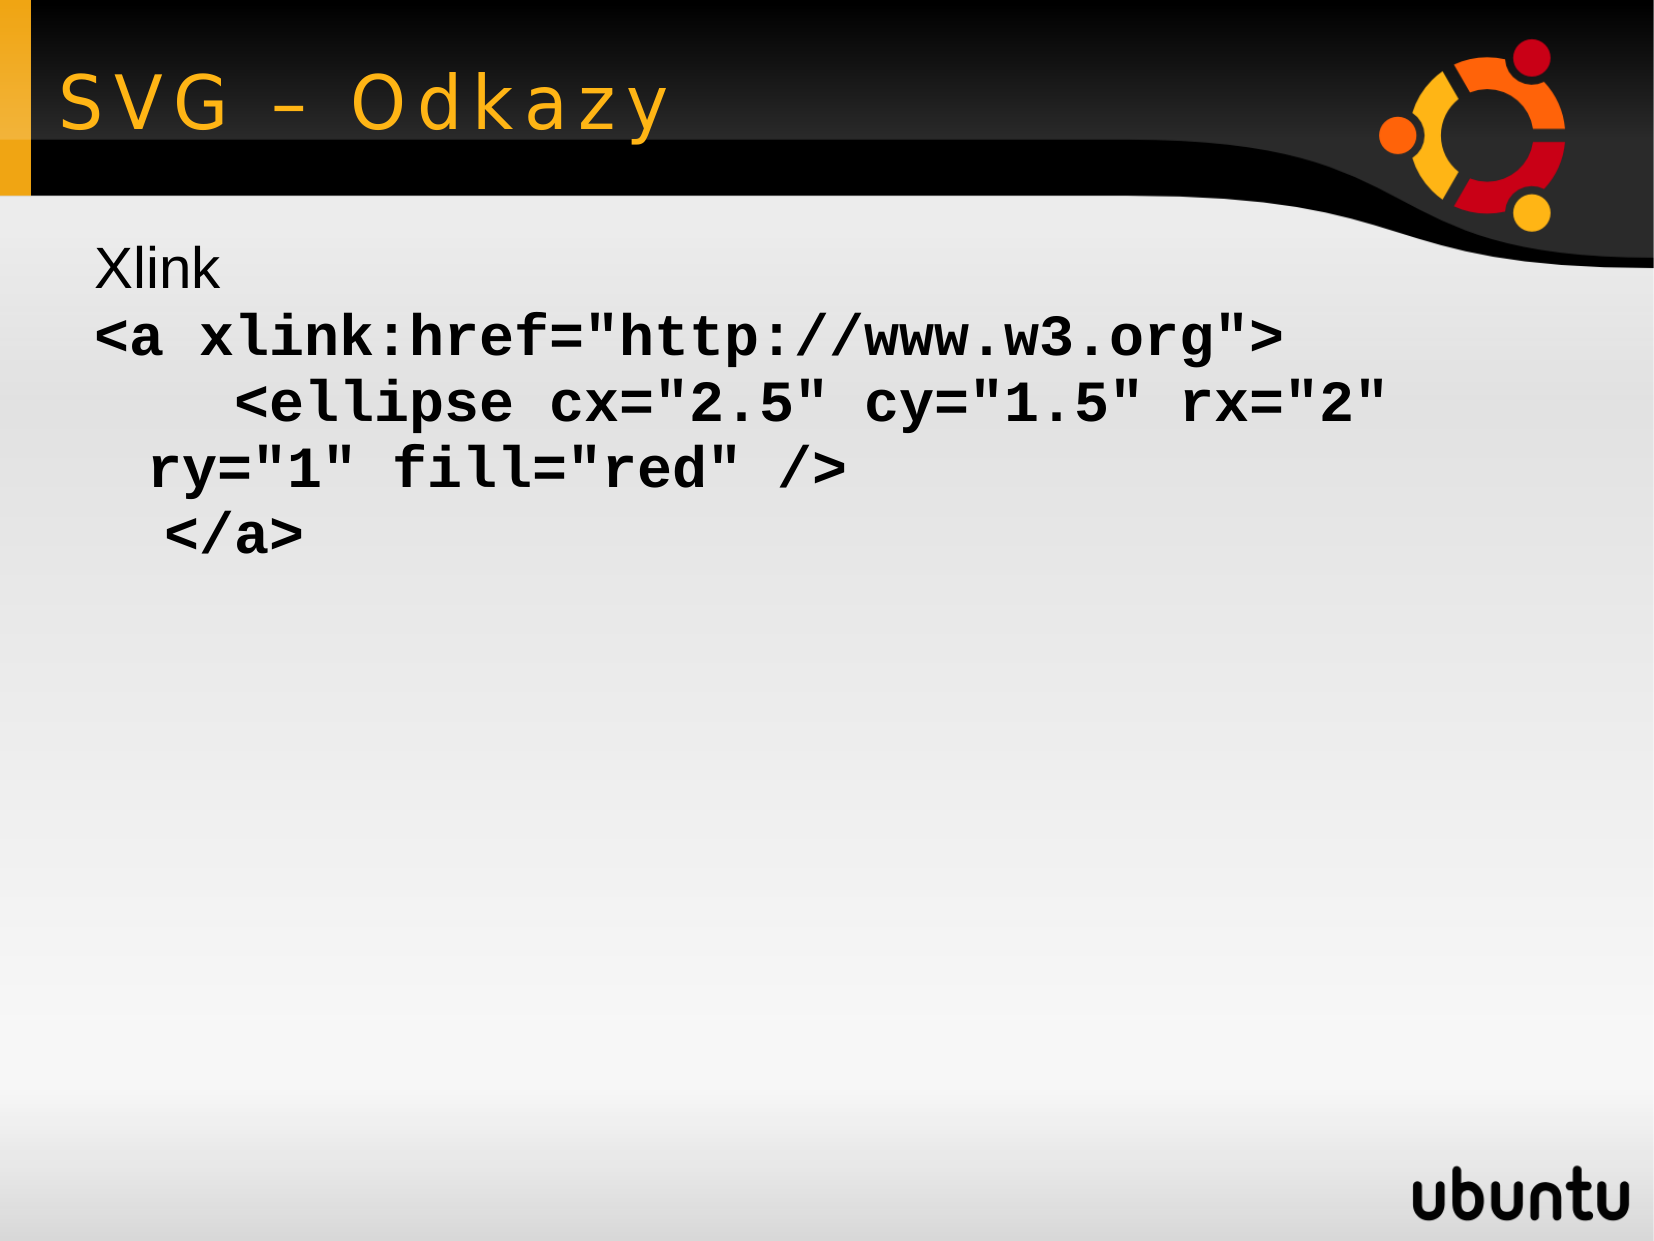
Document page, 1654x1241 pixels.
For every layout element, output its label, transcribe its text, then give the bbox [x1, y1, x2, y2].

list Xlink <a xlink:href="http://www.w3.org"> <ellipse cx="2.5" cy="1.5" rx="2" ry="1" fill="red" /> </a> [76, 236, 1565, 1055]
title SVG – Odkazy [59, 29, 1270, 178]
picture [0, 0, 1654, 1241]
